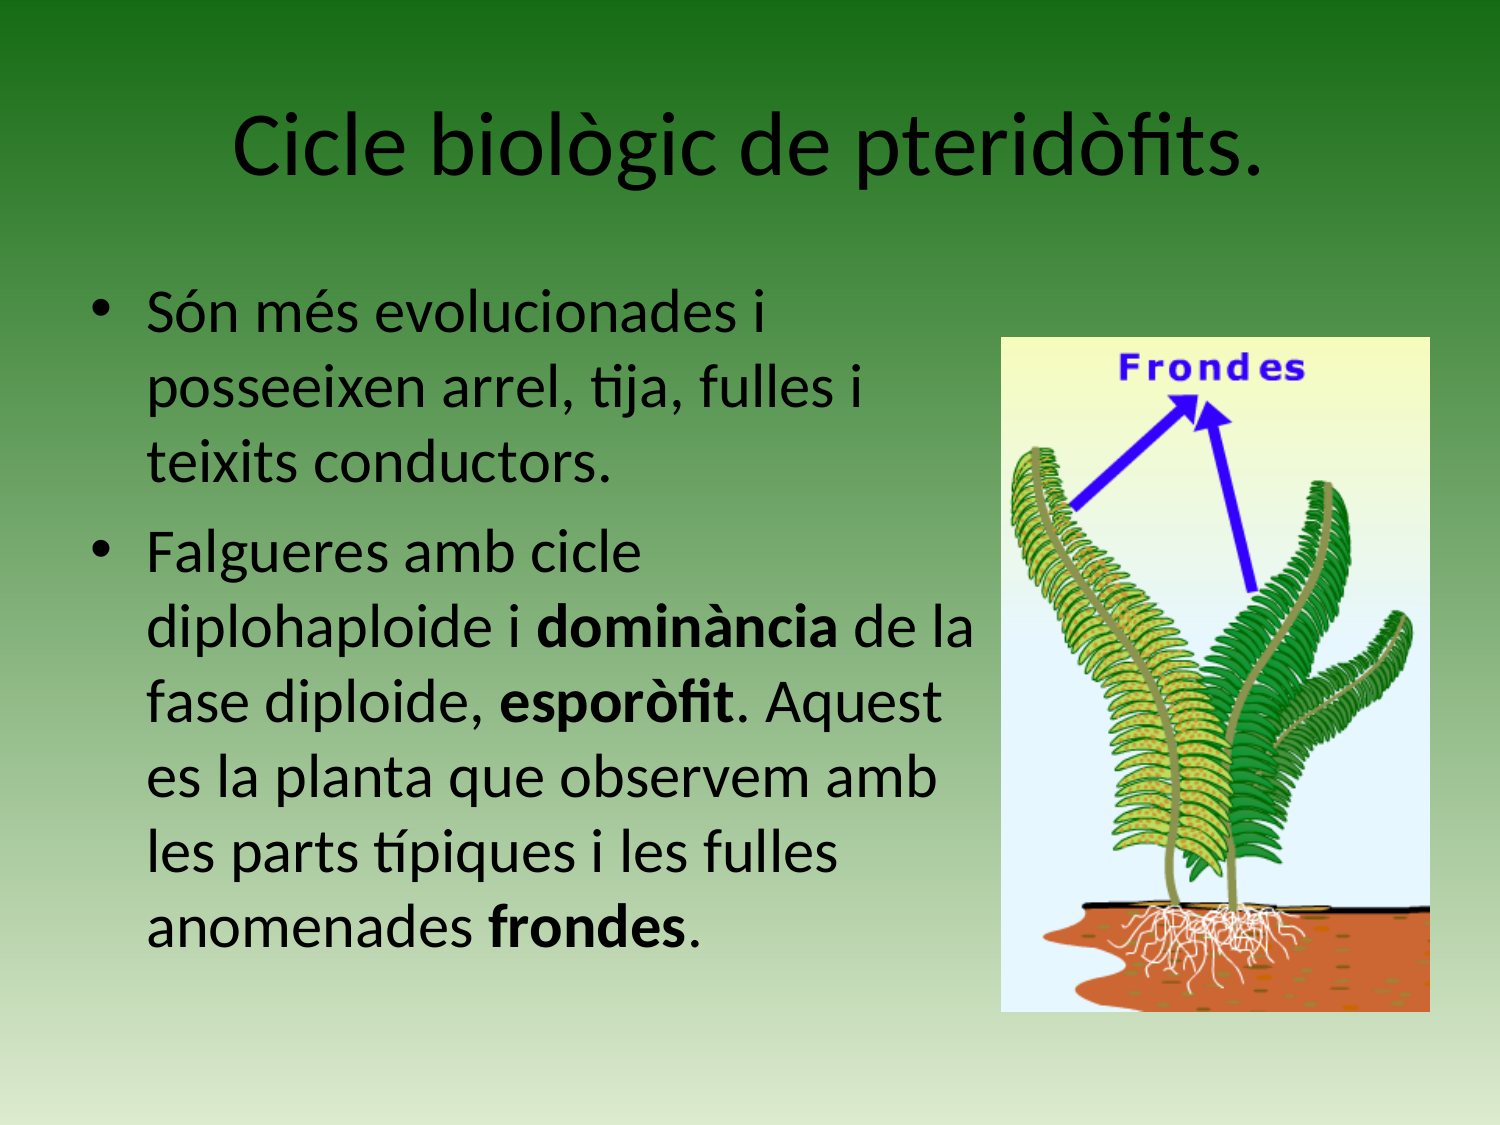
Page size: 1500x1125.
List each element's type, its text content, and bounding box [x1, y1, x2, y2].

list Són més evolucionades i posseeixen arrel, tija, fulles i teixits conductors. Falgueres amb cicle diplohaploide i dominància de la fase diploide, esporòfit. Aquest es la planta que observem amb les parts típiques i les fulles anomenades frondes. [74, 262, 1010, 1006]
picture [1001, 338, 1430, 1013]
title Cicle biològic de pteridòfits. [75, 45, 1426, 233]
